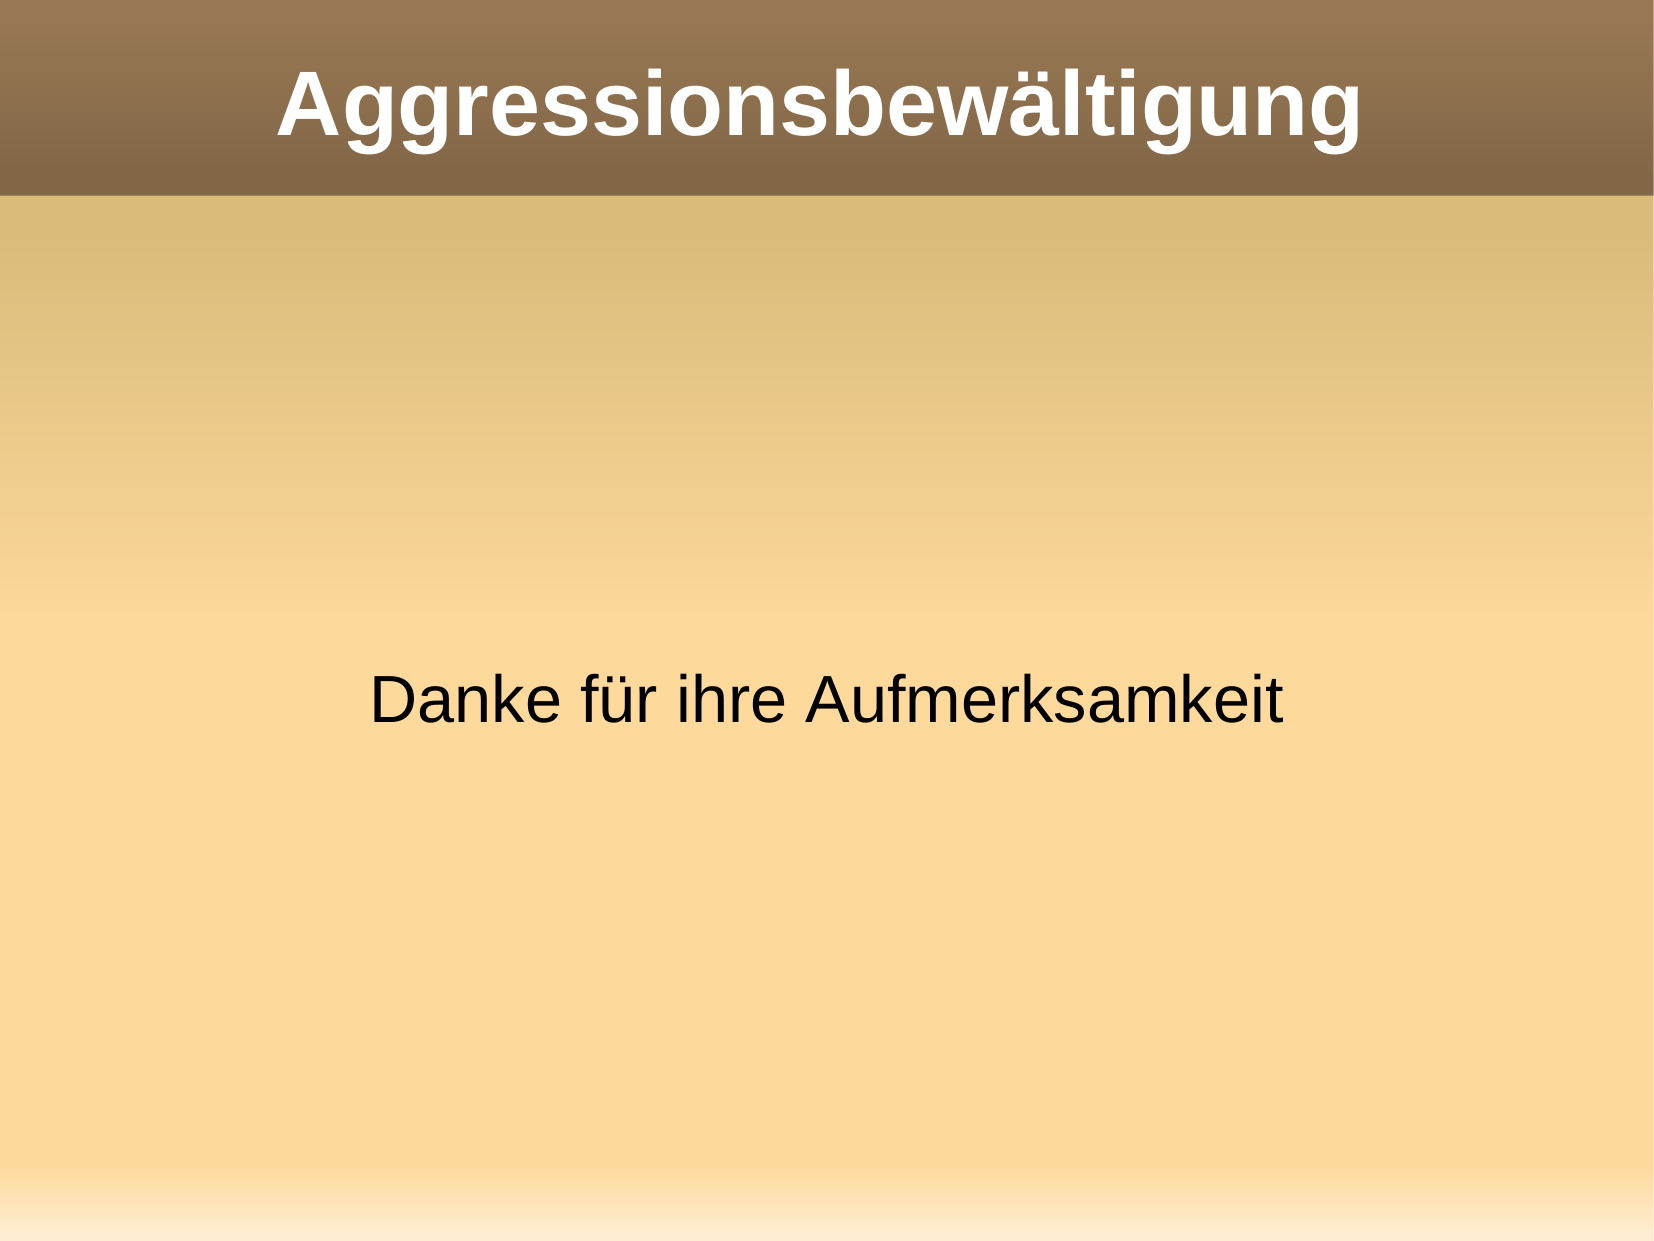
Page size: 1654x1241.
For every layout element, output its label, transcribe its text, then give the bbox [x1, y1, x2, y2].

picture [0, 0, 1654, 1241]
title Aggressionsbewältigung [76, 0, 1565, 208]
subtitle Danke für ihre Aufmerksamkeit [82, 290, 1571, 1109]
